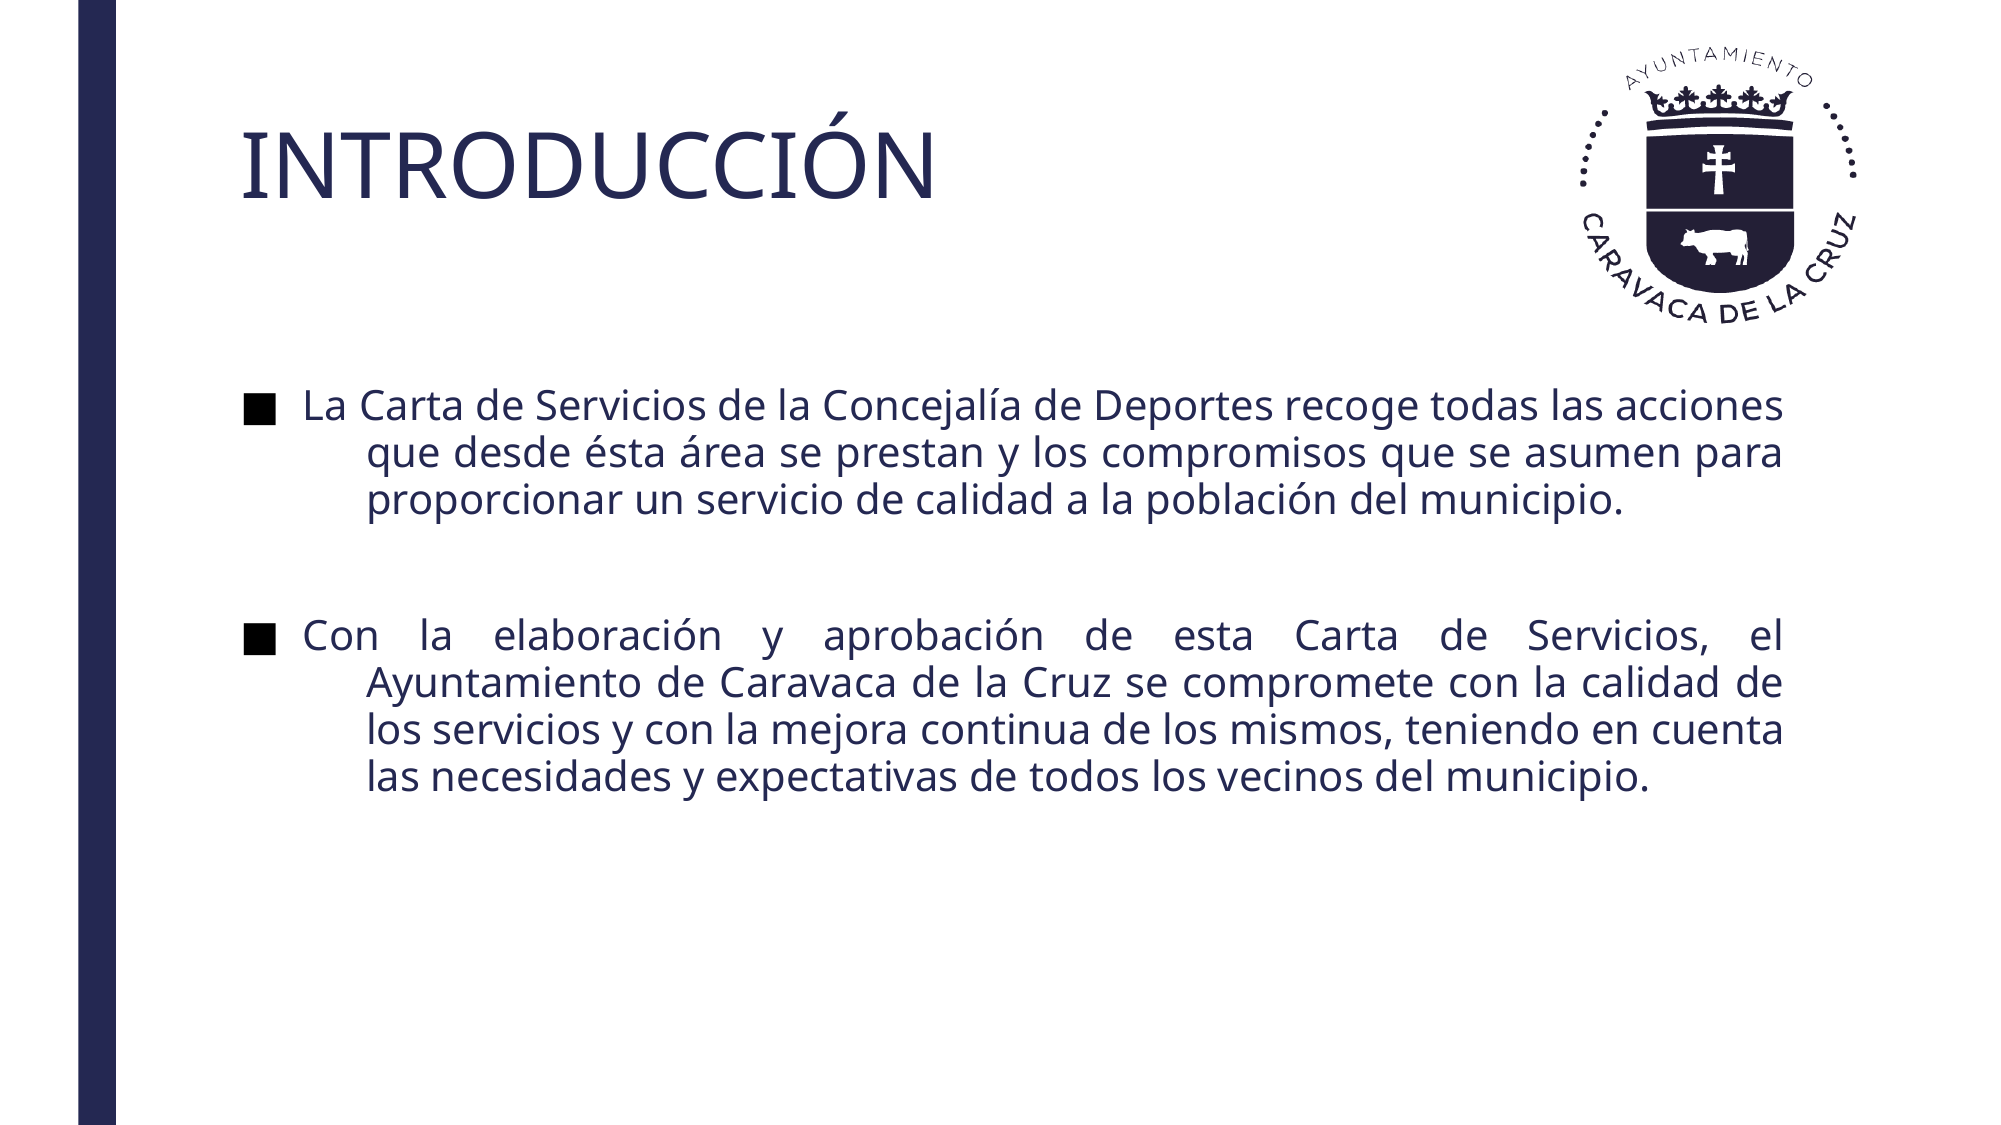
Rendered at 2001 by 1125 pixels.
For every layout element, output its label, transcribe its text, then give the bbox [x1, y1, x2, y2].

picture [1573, 44, 1864, 331]
list La Carta de Servicios de la Concejalía de Deportes recoge todas las acciones que desde ésta área se prestan y los compromisos que se asumen para proporcionar un servicio de calidad a la población del municipio. Con la elaboración y aprobación de esta Carta de Servicios, el Ayuntamiento de Caravaca de la Cruz se compromete con la calidad de los servicios y con la mejora continua de los mismos, teniendo en cuenta las necesidades y expectativas de todos los vecinos del municipio. [225, 375, 1801, 963]
title INTRODUCCIÓN [225, 112, 1801, 357]
